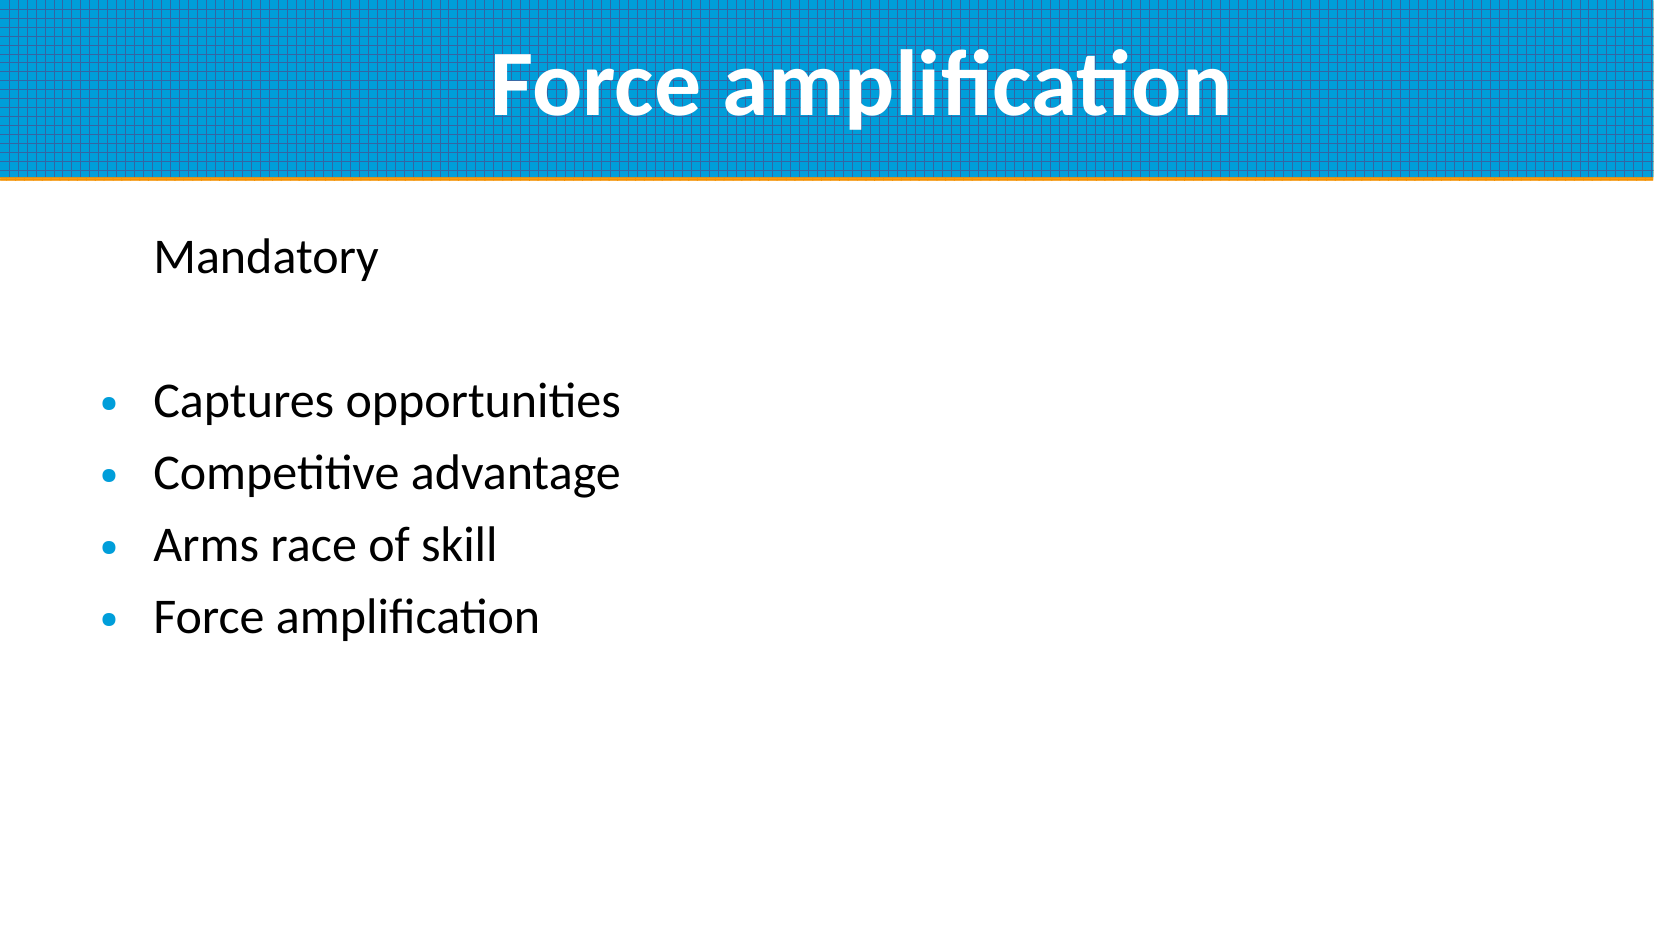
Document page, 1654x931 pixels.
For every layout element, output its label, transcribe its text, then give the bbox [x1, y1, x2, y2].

list Mandatory Captures opportunities Competitive advantage Arms race of skill Force amplification [82, 236, 1563, 811]
title Force amplification [82, 14, 1571, 171]
